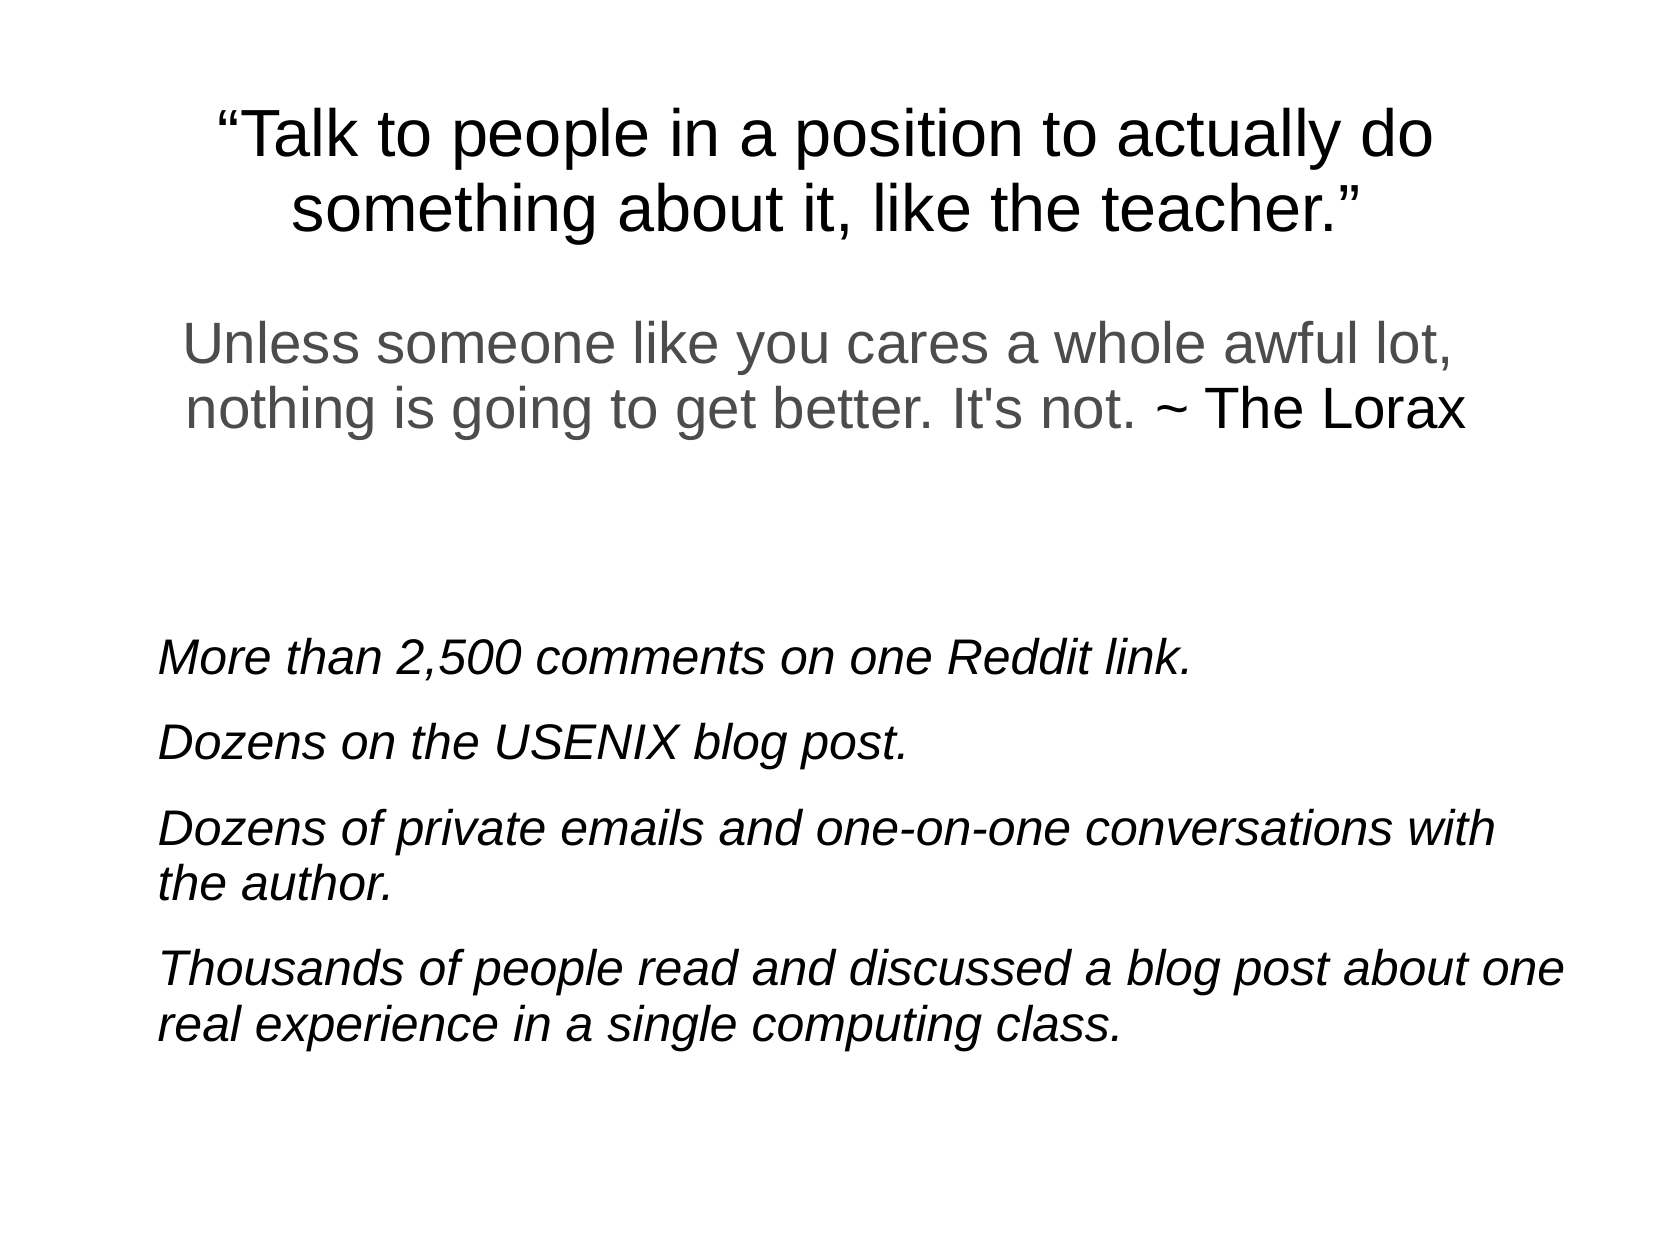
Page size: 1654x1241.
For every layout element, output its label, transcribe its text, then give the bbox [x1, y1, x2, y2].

title “Talk to people in a position to actually do something about it, like the teacher.” Unless someone like you cares a whole awful lot, nothing is going to get better. It's not. ~ The Lorax [82, 96, 1571, 525]
list More than 2,500 comments on one Reddit link. Dozens on the USENIX blog post. Dozens of private emails and one-on-one conversations with the author. Thousands of people read and discussed a blog post about one real experience in a single computing class. [86, 525, 1576, 1200]
